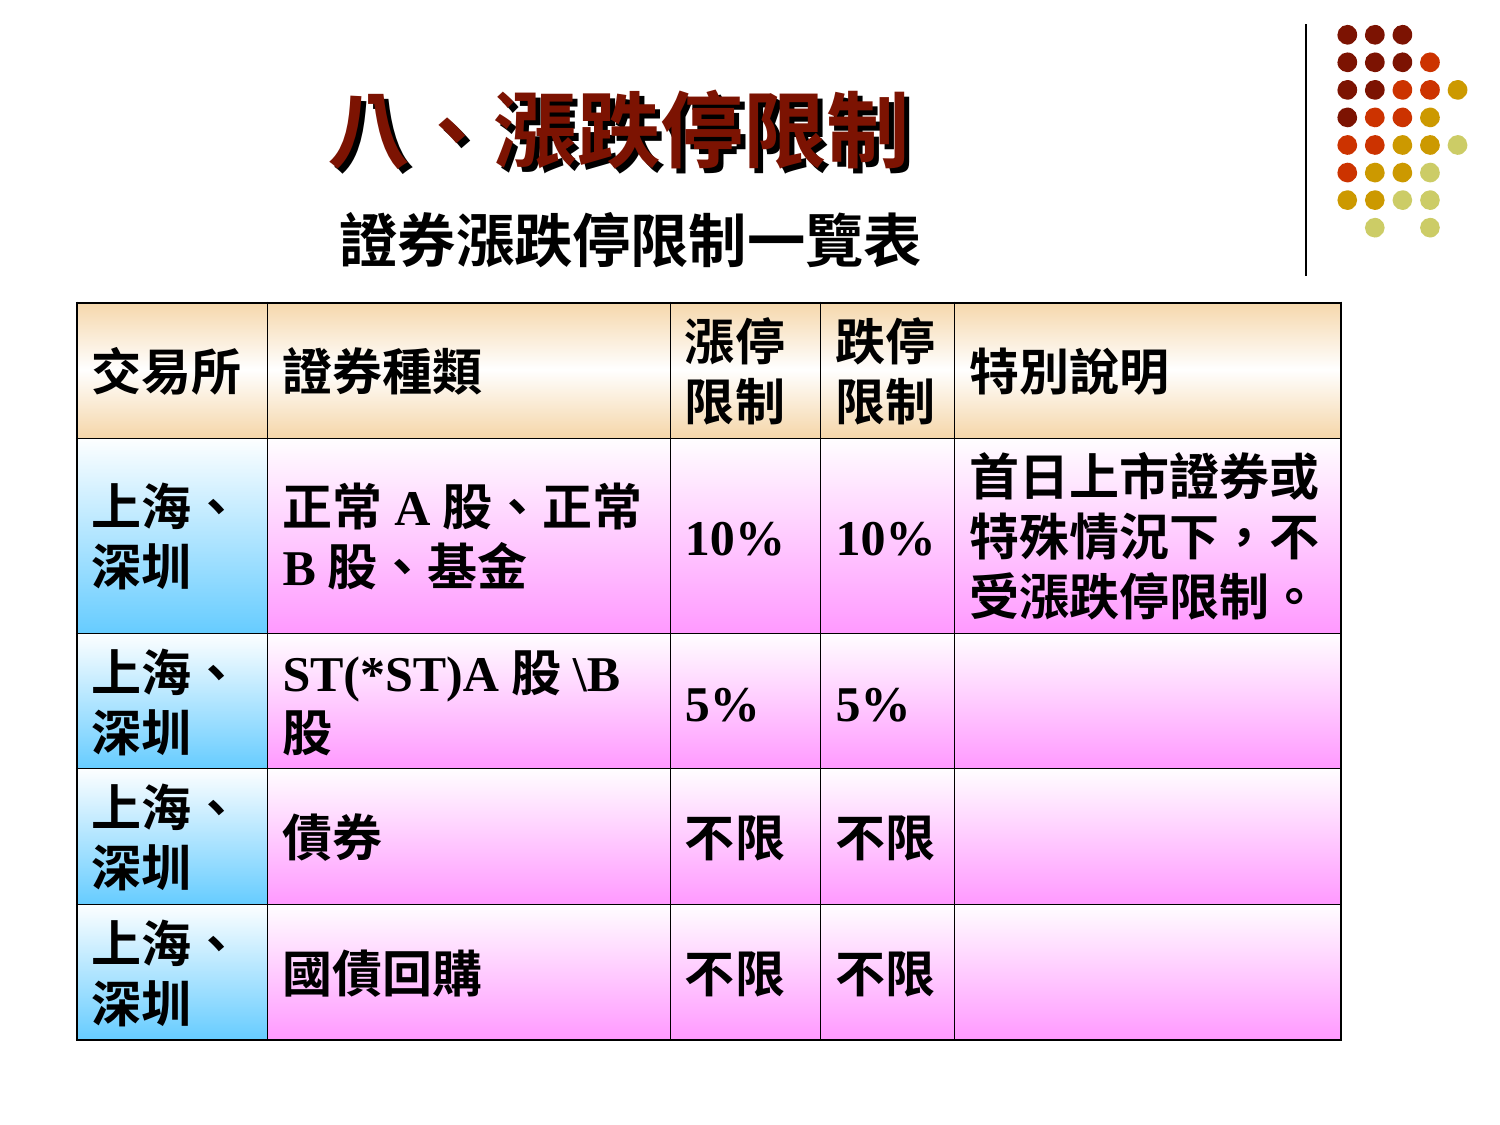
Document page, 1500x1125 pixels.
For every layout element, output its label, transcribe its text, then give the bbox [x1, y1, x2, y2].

title 八、漲跌停限制 [0, 66, 1238, 186]
table_header 特別說明 [955, 304, 1340, 438]
table_cell 不限 [821, 905, 954, 1039]
table_cell 國債回購 [268, 905, 670, 1039]
table_cell 10% [671, 439, 820, 633]
table_cell 首日上市證券或特殊情況下，不受漲跌停限制。 [955, 439, 1340, 633]
table_cell 債券 [268, 769, 670, 904]
table_cell 5% [671, 634, 820, 768]
list [75, 282, 1426, 1006]
table_header 交易所 [78, 304, 267, 438]
table_header 證券種類 [268, 304, 670, 438]
table_cell 上海、深圳 [78, 769, 267, 904]
table_cell 不限 [671, 769, 820, 904]
table_cell 正常A股、正常B股、基金 [268, 439, 670, 633]
text_box 證券漲跌停限制一覽表 [324, 196, 1010, 282]
table_cell 10% [821, 439, 954, 633]
table_header 漲停限制 [671, 304, 820, 438]
table_cell 不限 [671, 905, 820, 1039]
table_cell 上海、深圳 [78, 634, 267, 768]
table_cell [955, 634, 1340, 768]
table_cell 不限 [821, 769, 954, 904]
table_cell 上海、深圳 [78, 905, 267, 1039]
table_cell 上海、深圳 [78, 439, 267, 633]
table_cell [955, 769, 1340, 904]
table_cell ST(*ST)A股\B股 [268, 634, 670, 768]
table_cell 5% [821, 634, 954, 768]
table_cell [955, 905, 1340, 1039]
table_header 跌停限制 [821, 304, 954, 438]
